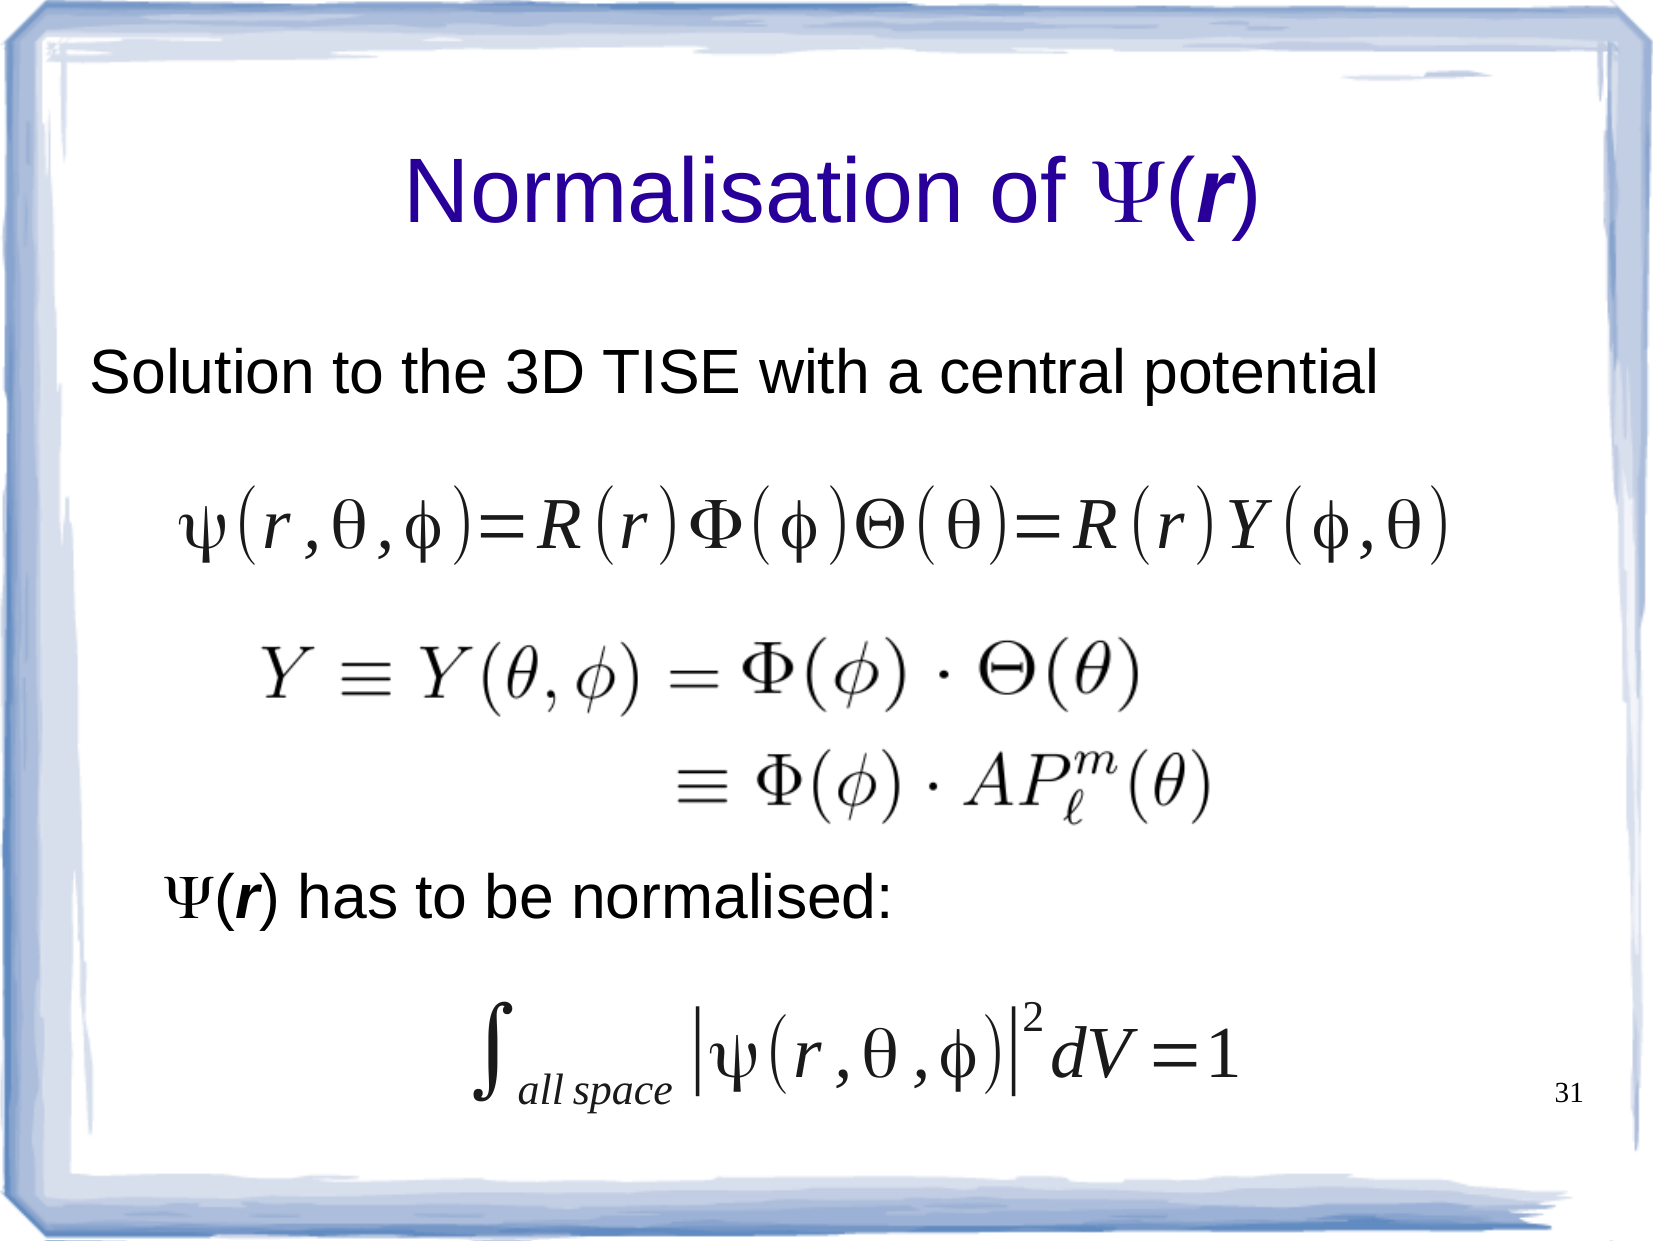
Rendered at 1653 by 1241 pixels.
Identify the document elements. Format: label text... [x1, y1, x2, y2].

chart [156, 480, 1471, 569]
text_box Solution to the 3D TISE with a central potential [75, 330, 1591, 436]
picture [0, 0, 1653, 1241]
title Normalisation of Y(r) [91, 90, 1576, 294]
chart [444, 990, 1261, 1116]
text_box Y(r) has to be normalised: [150, 855, 931, 946]
